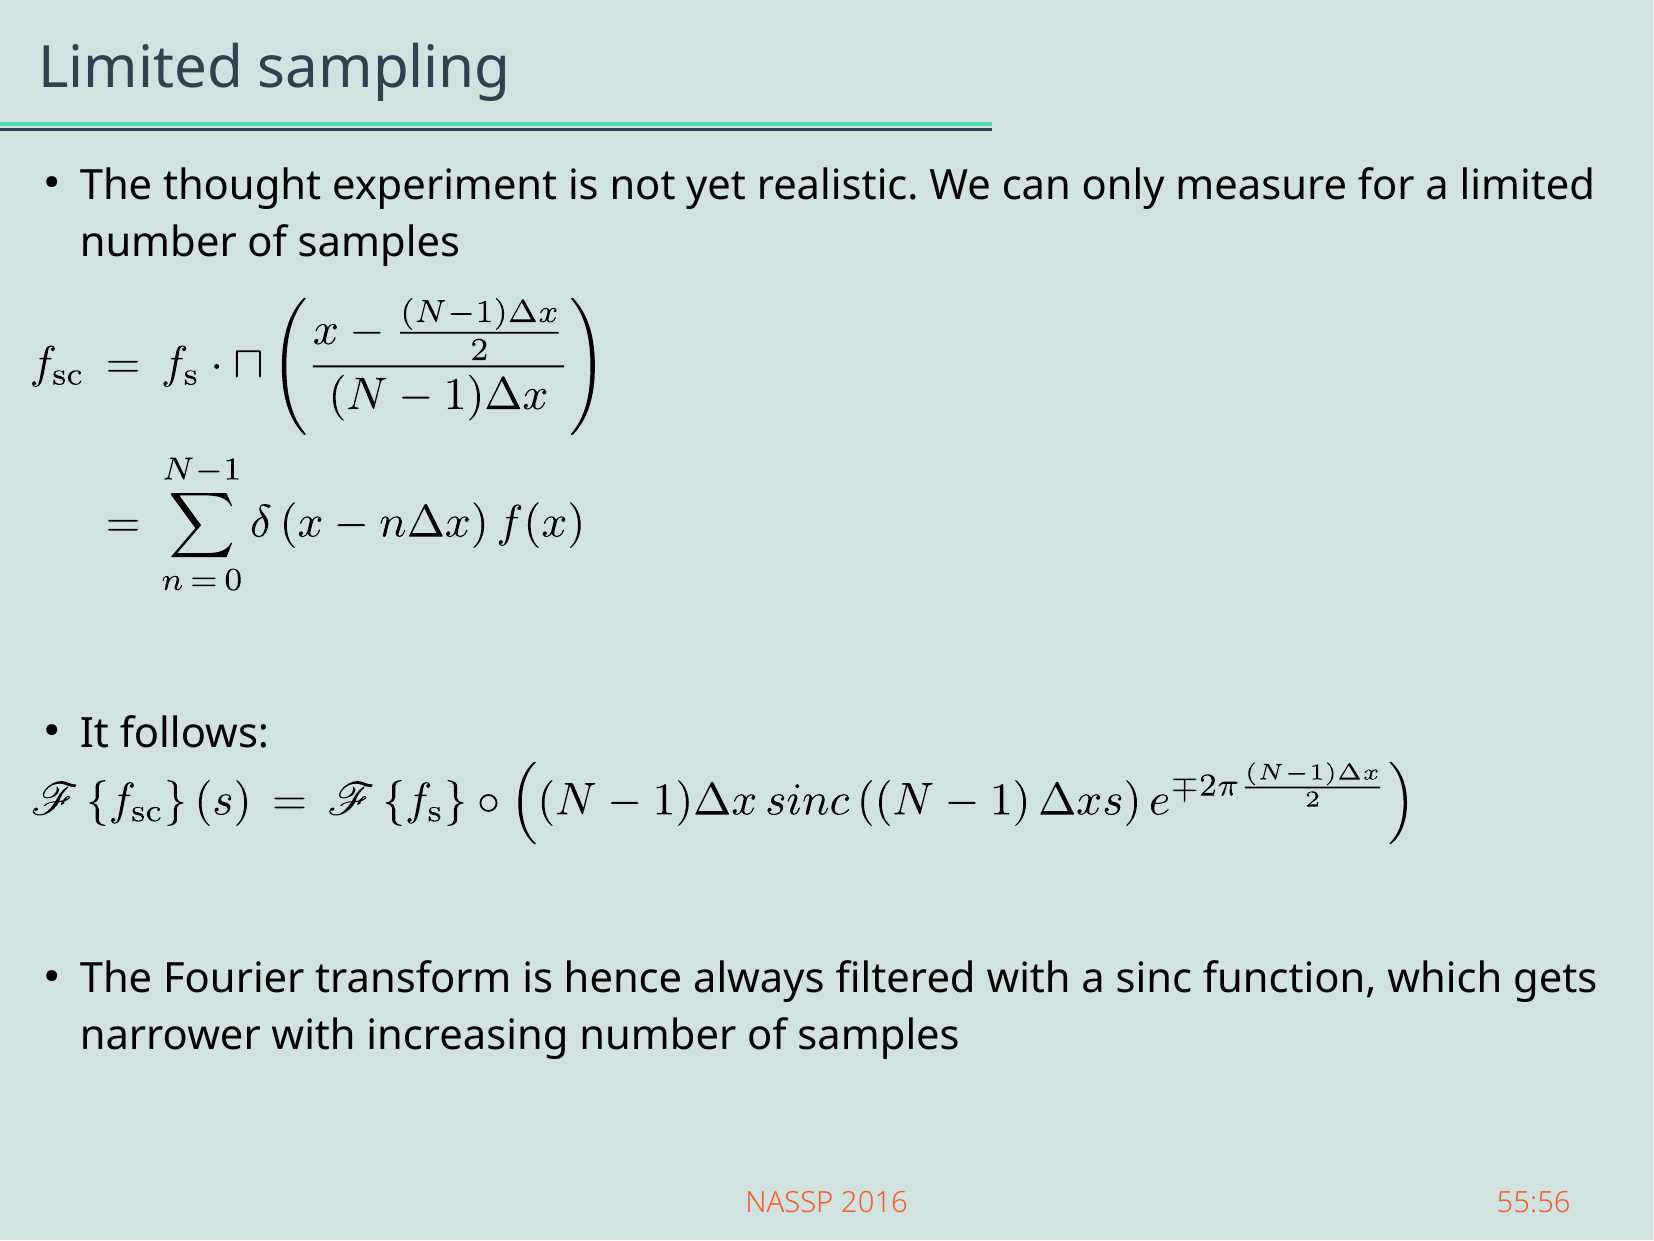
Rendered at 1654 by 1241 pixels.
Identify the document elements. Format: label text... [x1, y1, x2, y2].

text_box [31, 761, 1416, 845]
text_box [29, 297, 606, 591]
text_box Limited sampling [23, 17, 1613, 103]
text_box The thought experiment is not yet realistic. We can only measure for a limited number of samples It follows: The Fourier transform is hence always filtered with a sinc function, which gets narrower with increasing number of samples [29, 147, 1636, 1170]
